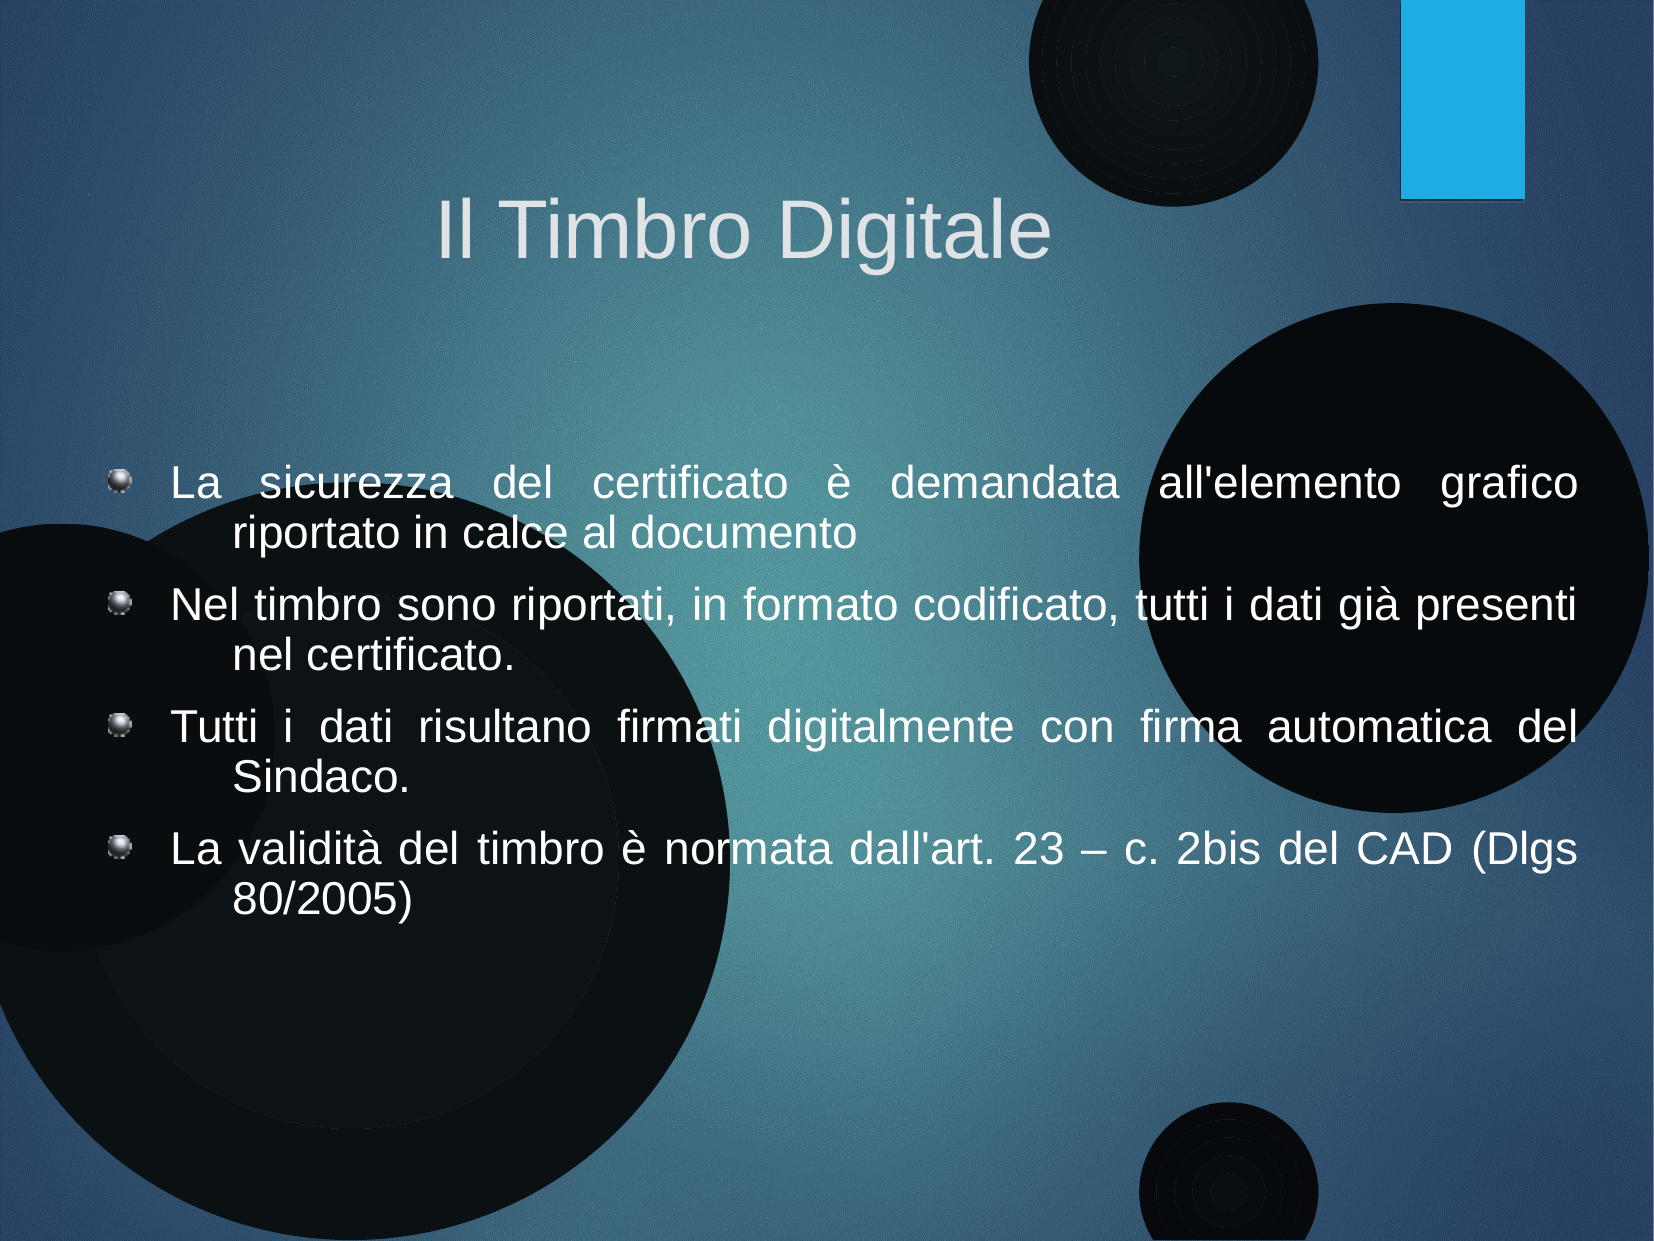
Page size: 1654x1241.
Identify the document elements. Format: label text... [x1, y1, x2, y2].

title Il Timbro Digitale [0, 167, 1489, 342]
list La sicurezza del certificato è demandata all'elemento grafico riportato in calce al documento Nel timbro sono riportati, in formato codificato, tutti i dati già presenti nel certificato. Tutti i dati risultano firmati digitalmente con firma automatica del Sindaco. La validità del timbro è normata dall'art. 23 – c. 2bis del CAD (Dlgs 80/2005) [93, 451, 1594, 969]
